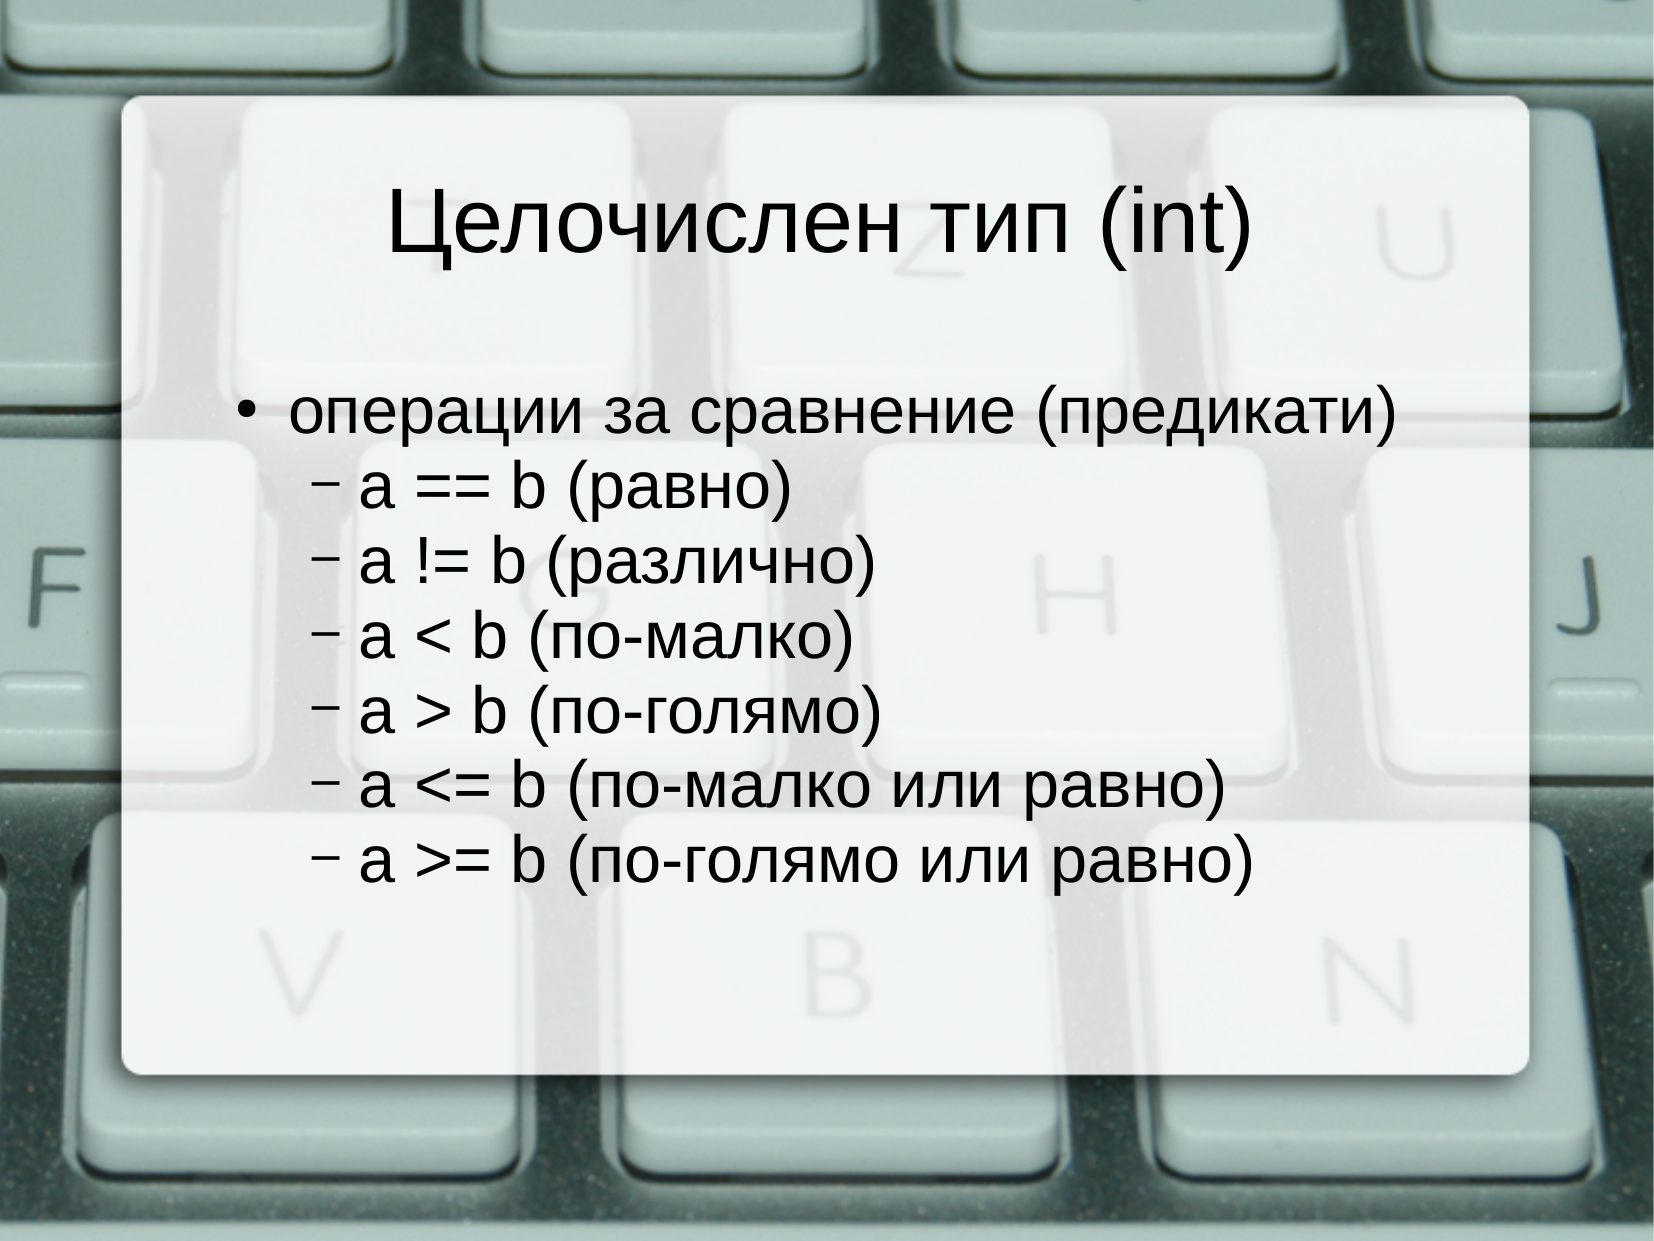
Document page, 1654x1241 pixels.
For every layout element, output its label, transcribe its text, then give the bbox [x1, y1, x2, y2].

text_box операции за сравнение (предикати) a == b (равно) a != b (различно) a < b (по-малко) a > b (по-голямо) a <= b (по-малко или равно) a >= b (по-голямо или равно) [202, 366, 1418, 994]
title Целочислен тип (int) [135, 117, 1506, 325]
picture [0, 0, 1654, 1241]
